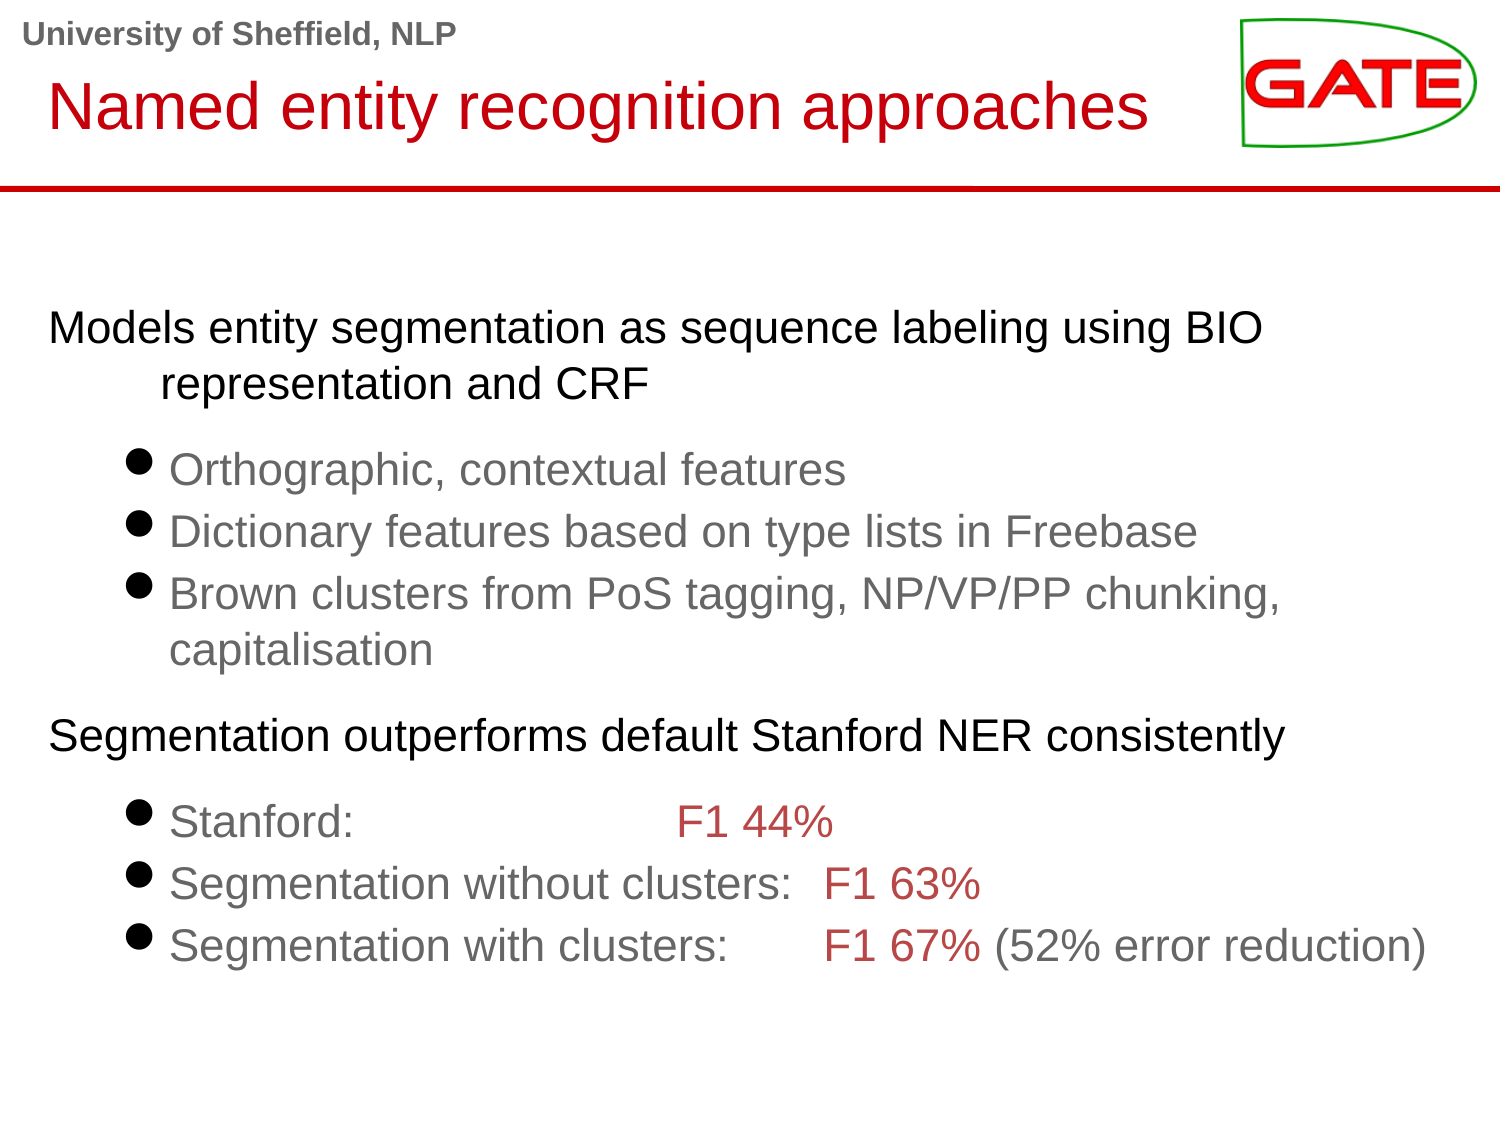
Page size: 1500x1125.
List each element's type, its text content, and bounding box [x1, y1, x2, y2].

text_box Named entity recognition approaches [47, 47, 1267, 168]
text_box Models entity segmentation as sequence labeling using BIO representation and CRF Orthographic, contextual features Dictionary features based on type lists in Freebase Brown clusters from PoS tagging, NP/VP/PP chunking, capitalisation Segmentation outperforms default Stanford NER consistently Stanford: F1 44% Segmentation without clusters: F1 63% Segmentation with clusters: F1 67% (52% error reduction) [47, 212, 1500, 1064]
picture [1240, 18, 1477, 148]
